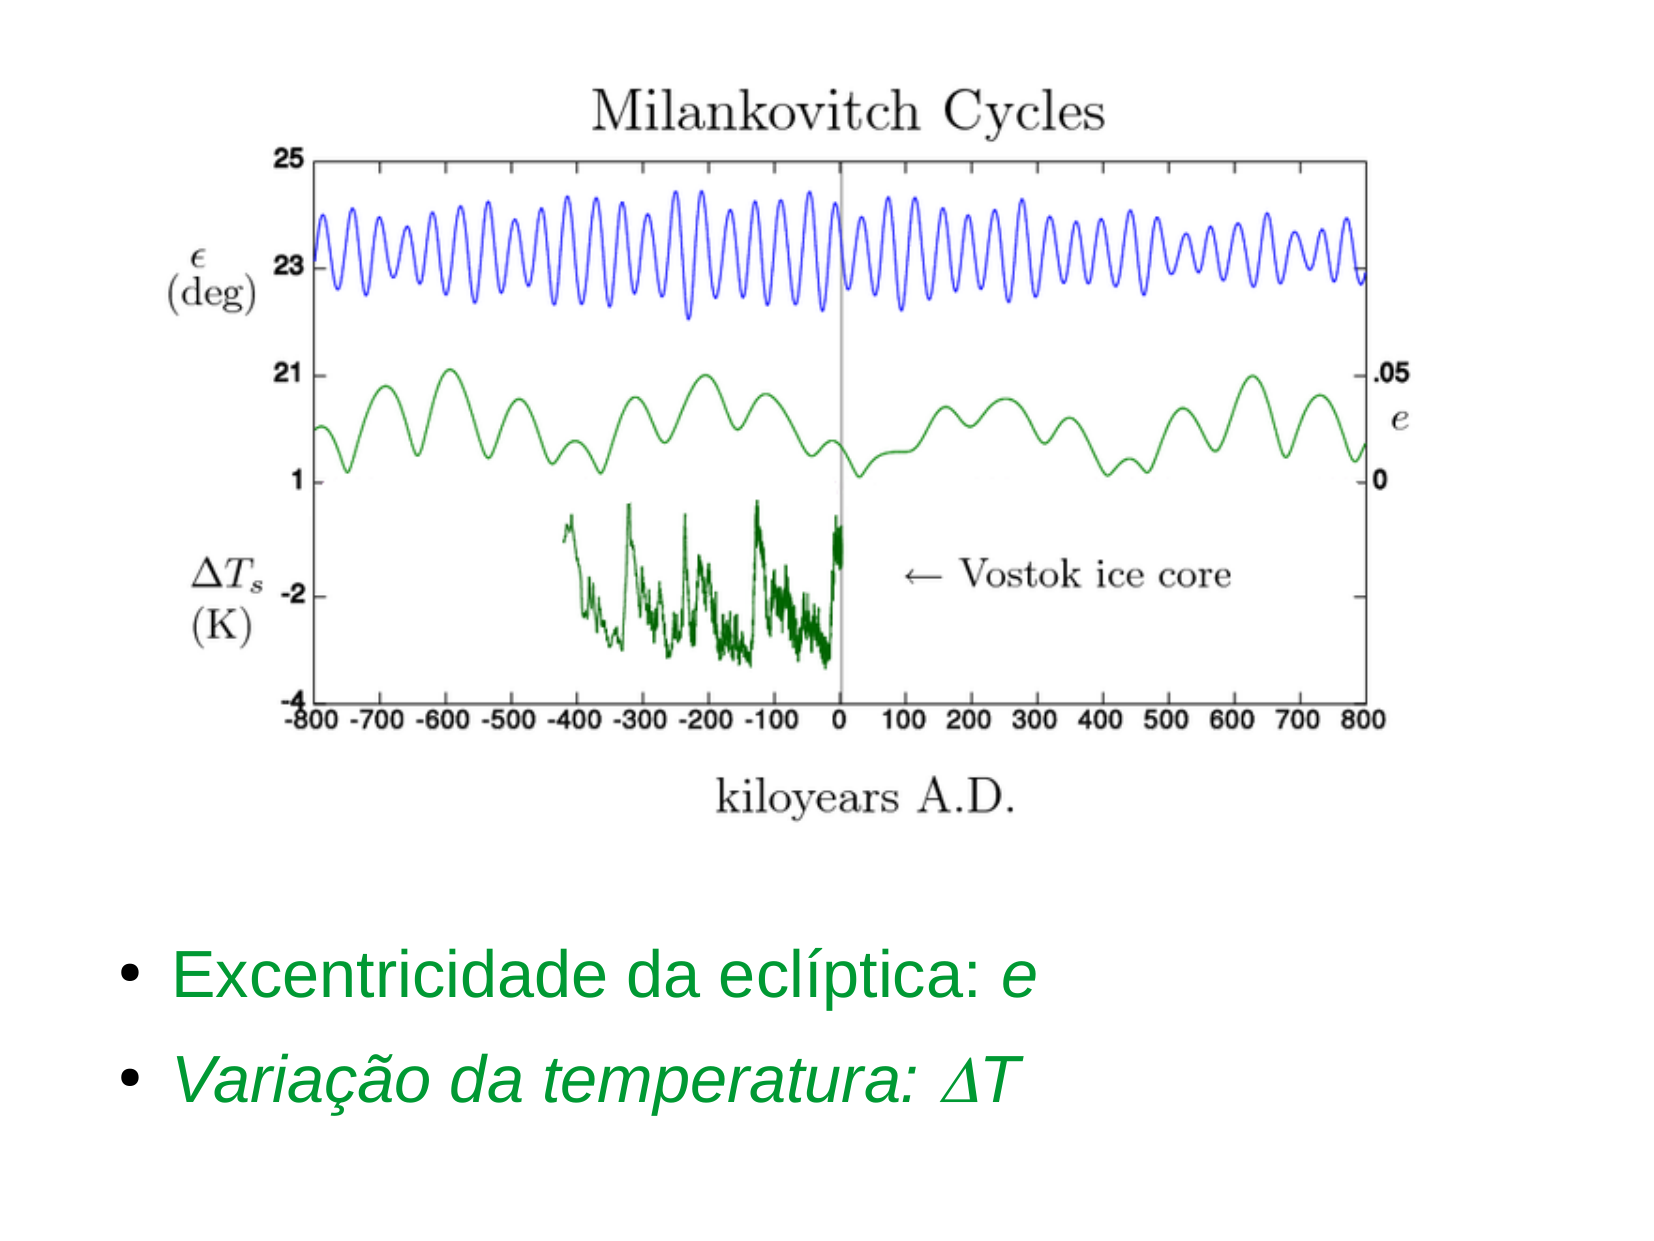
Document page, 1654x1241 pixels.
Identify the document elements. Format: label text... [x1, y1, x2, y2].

picture [75, 65, 1576, 881]
list Excentricidade da eclíptica: e Variação da temperatura: DT [82, 937, 1571, 1163]
